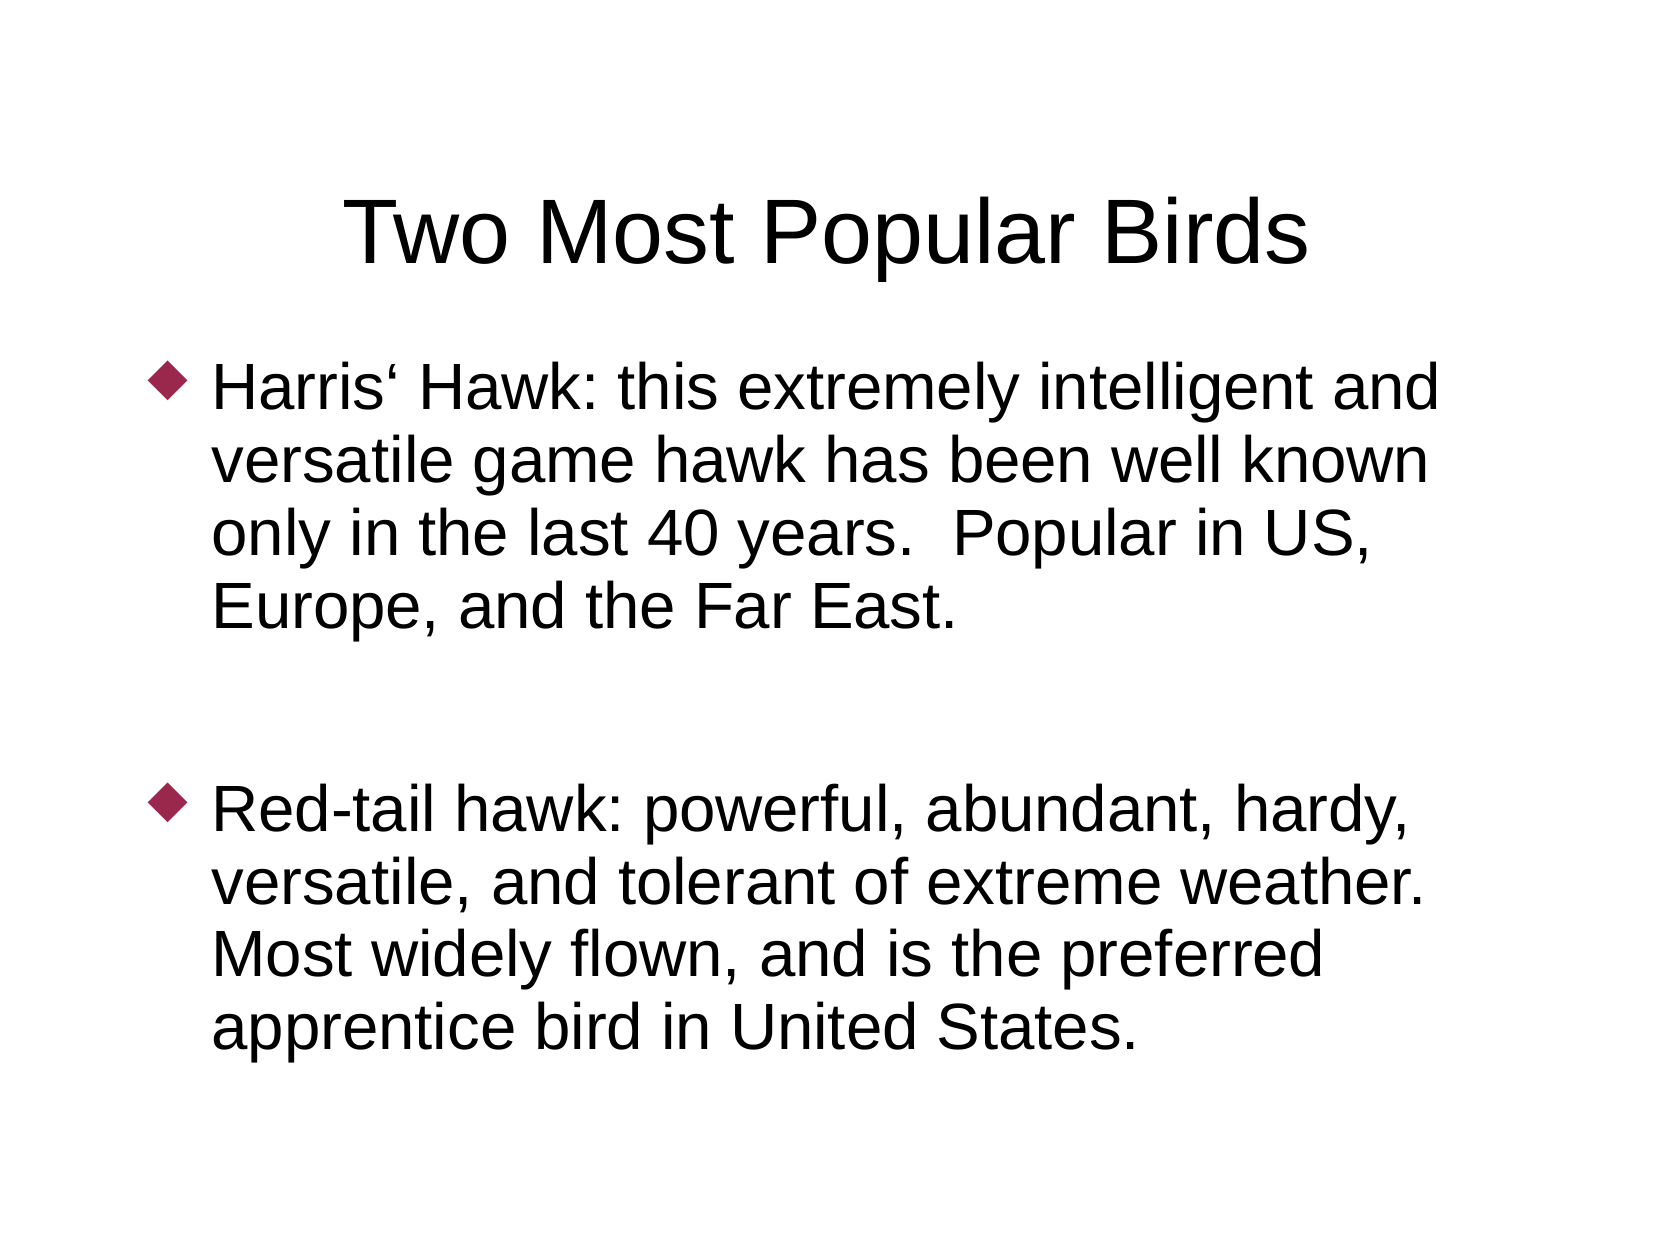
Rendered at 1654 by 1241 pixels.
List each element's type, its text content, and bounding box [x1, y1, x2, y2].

title Two Most Popular Birds [121, 148, 1534, 288]
list Harris‘ Hawk: this extremely intelligent and versatile game hawk has been well known only in the last 40 years. Popular in US, Europe, and the Far East. Red-tail hawk: powerful, abundant, hardy, versatile, and tolerant of extreme weather. Most widely flown, and is the preferred apprentice bird in United States. [134, 350, 1516, 1071]
